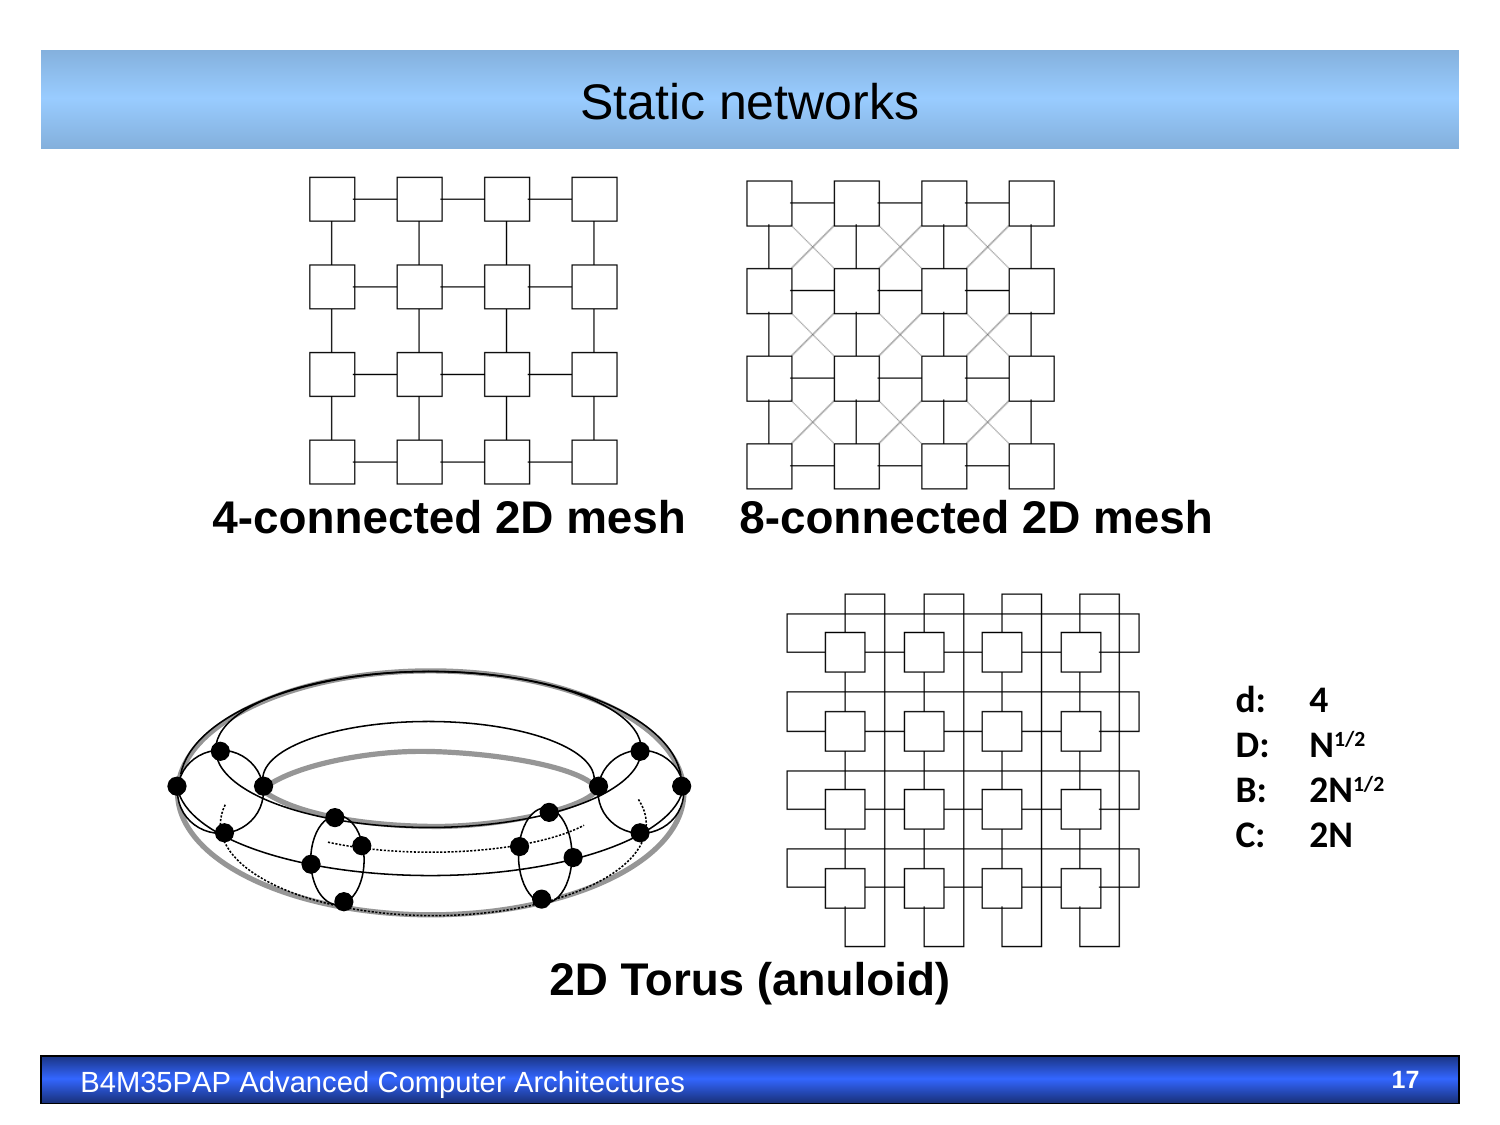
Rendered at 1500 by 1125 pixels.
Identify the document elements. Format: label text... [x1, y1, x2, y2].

chart [778, 585, 1146, 951]
text_box 2D Torus (anuloid) [534, 942, 966, 1013]
text_box [217, 742, 273, 797]
text_box [168, 744, 263, 842]
text_box [326, 808, 351, 821]
text_box [598, 742, 691, 842]
text_box [589, 742, 640, 795]
text_box [510, 813, 582, 868]
chart [302, 172, 1061, 480]
text_box [519, 858, 582, 904]
text_box 4-connected 2D mesh 8-connected 2D mesh [64, 480, 1285, 551]
text_box d: 4 D: N1/2 B: 2N1/2 C: 2N [1145, 667, 1431, 923]
text_box [303, 819, 371, 871]
text_box [529, 803, 558, 817]
text_box [535, 902, 551, 908]
text_box [302, 864, 363, 911]
title Static networks [41, 50, 1459, 149]
